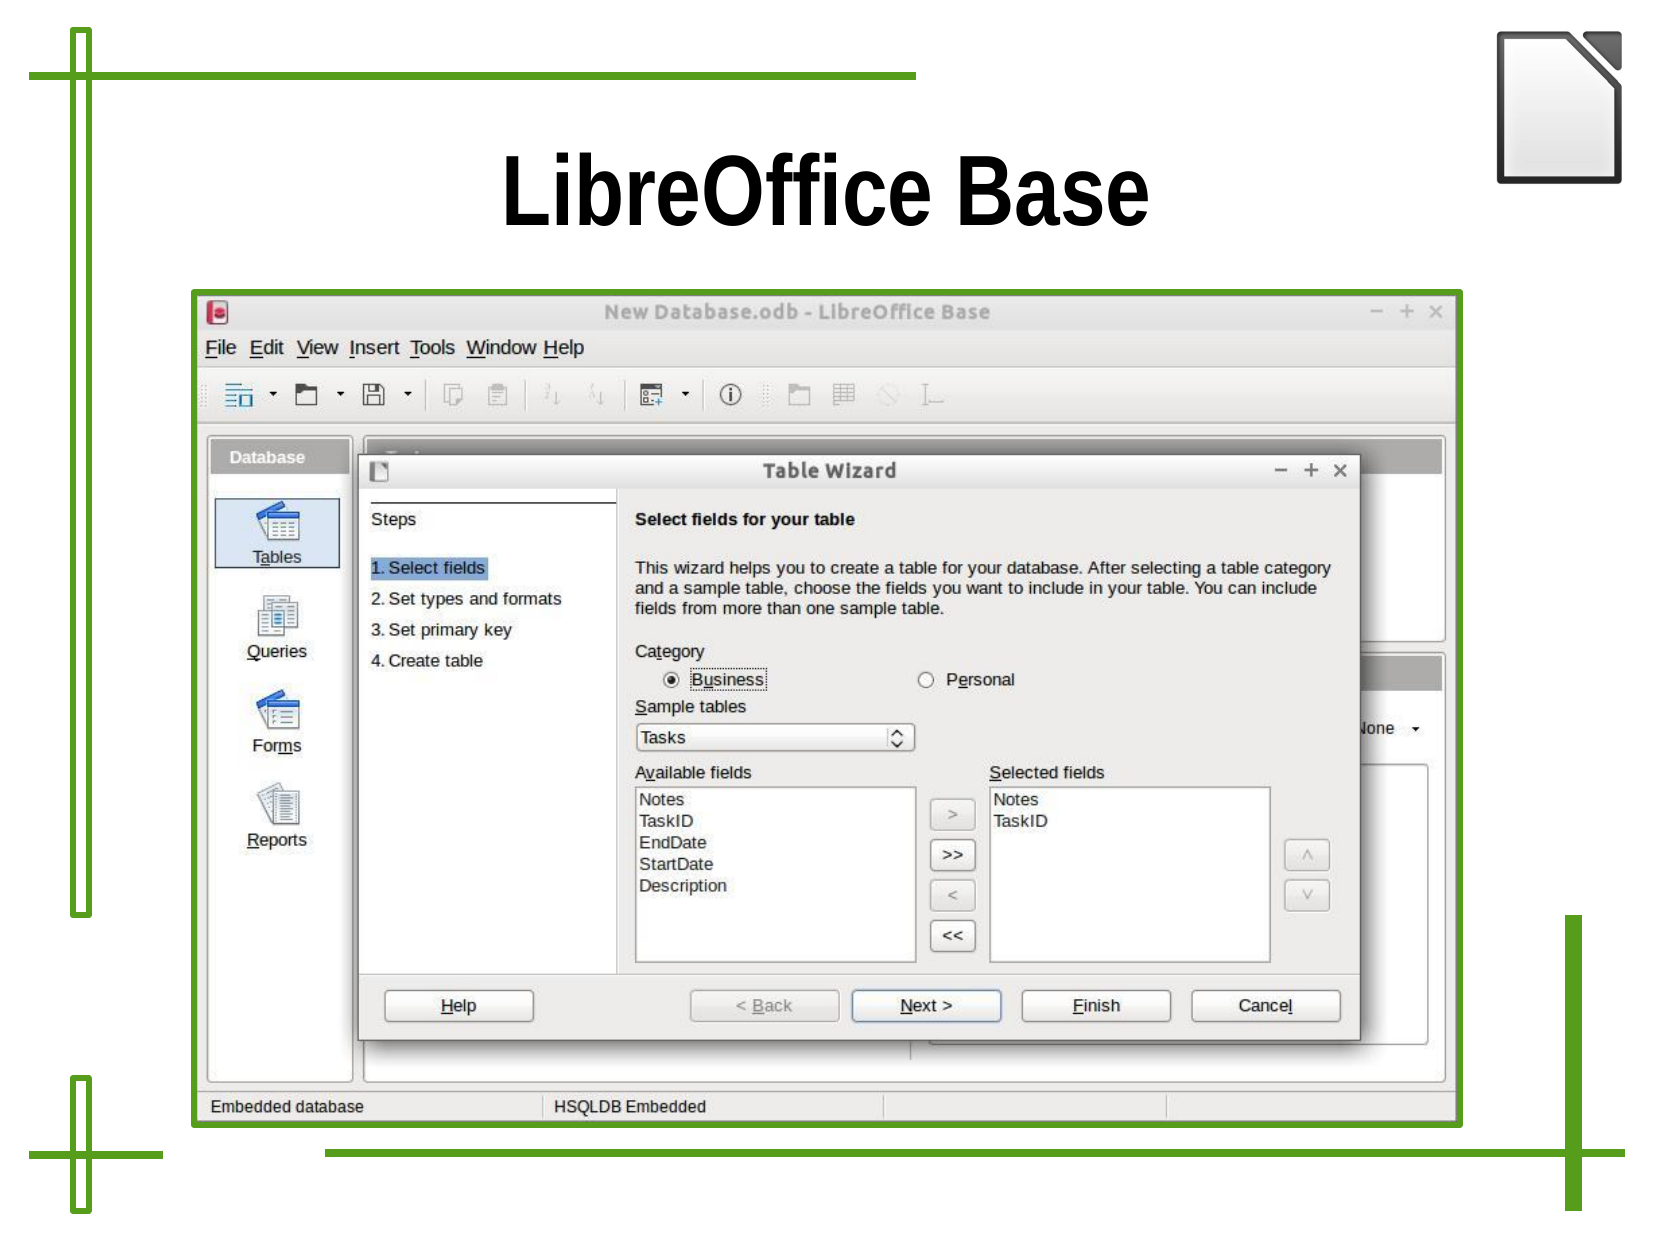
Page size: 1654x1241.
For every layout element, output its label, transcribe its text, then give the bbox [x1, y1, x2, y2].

picture [1494, 29, 1624, 186]
title LibreOffice Base [118, 118, 1536, 260]
picture [196, 295, 1457, 1123]
